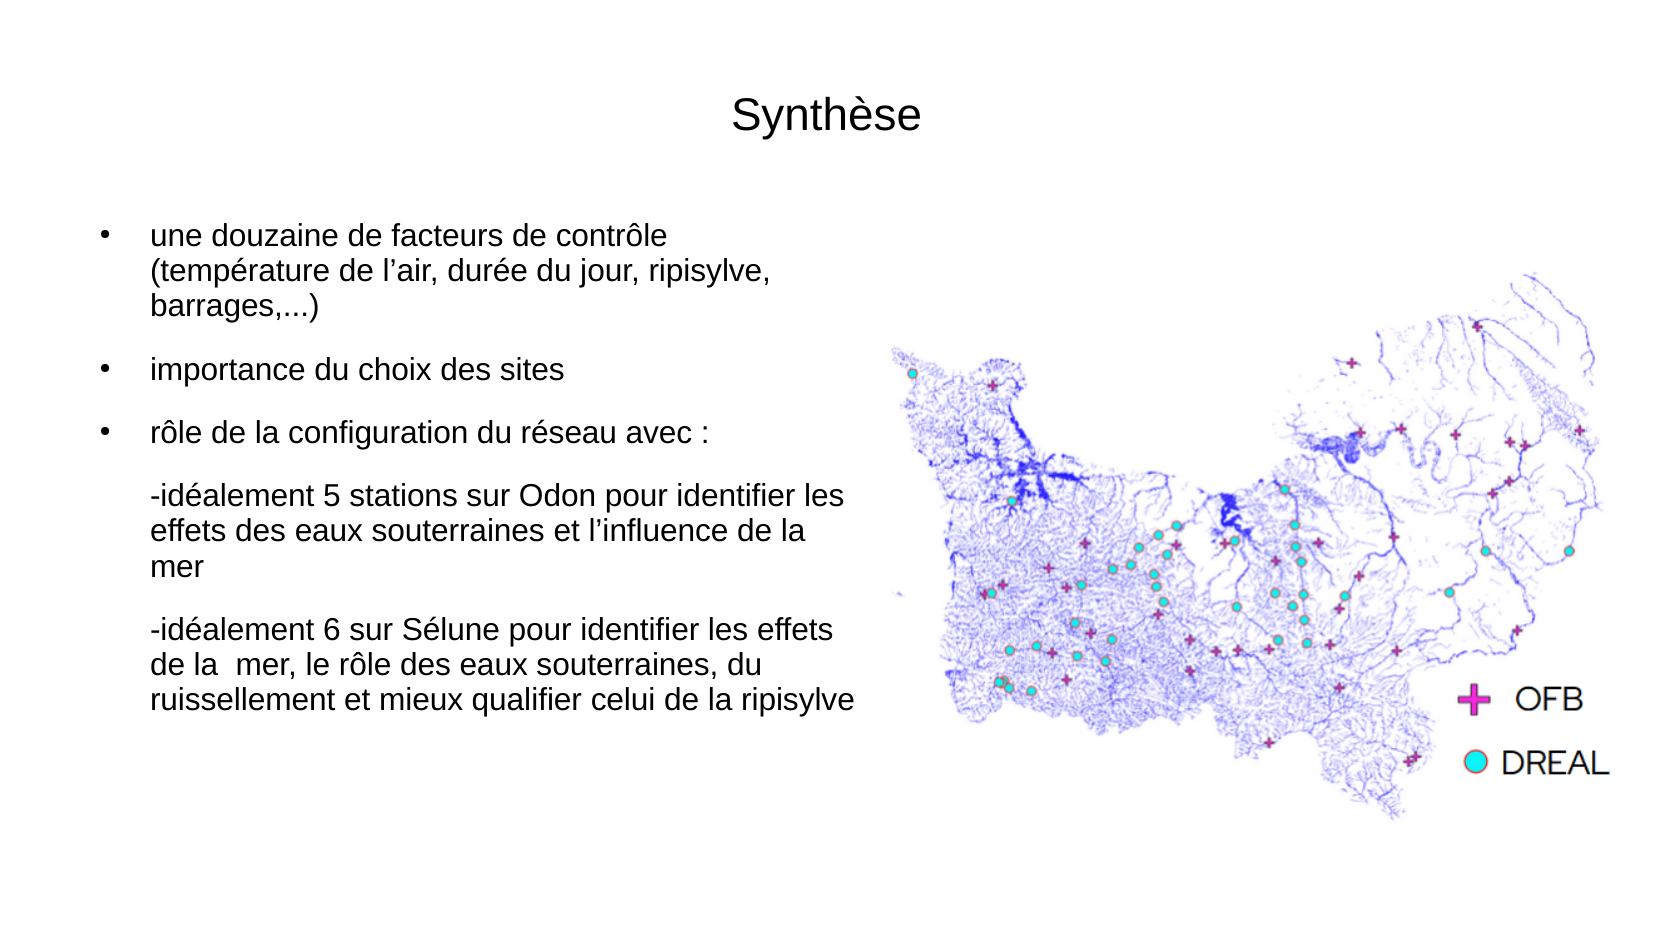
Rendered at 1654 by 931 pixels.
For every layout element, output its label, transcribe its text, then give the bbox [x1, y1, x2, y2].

title Synthèse [82, 37, 1571, 193]
picture [885, 270, 1610, 827]
list une douzaine de facteurs de contrôle (température de l’air, durée du jour, ripisylve, barrages,...) importance du choix des sites rôle de la configuration du réseau avec : -idéalement 5 stations sur Odon pour identifier les effets des eaux souterraines et l’influence de la mer -idéalement 6 sur Sélune pour identifier les effets de la mer, le rôle des eaux souterraines, du ruissellement et mieux qualifier celui de la ripisylve [82, 217, 857, 758]
